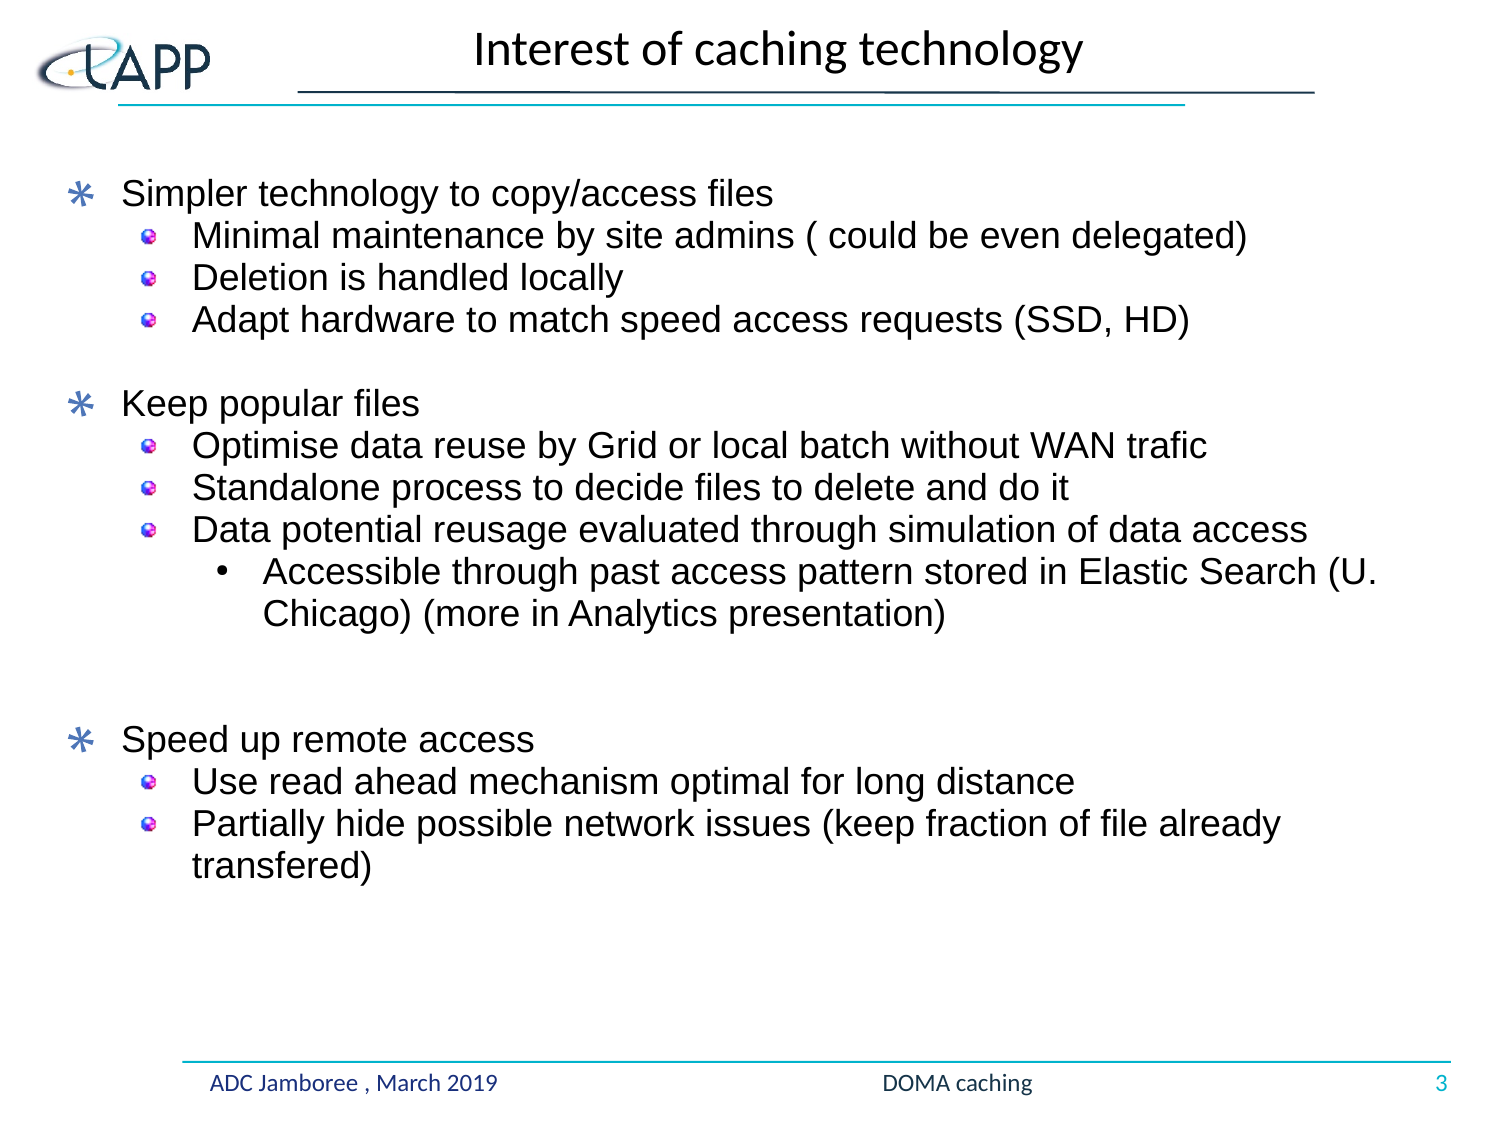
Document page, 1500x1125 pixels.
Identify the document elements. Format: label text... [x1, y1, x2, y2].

title Interest of caching technology [269, 8, 1111, 83]
text_box ADC Jamboree , March 2019 [194, 1058, 628, 1111]
text_box Simpler technology to copy/access files Minimal maintenance by site admins ( could be even delegated) Deletion is handled locally Adapt hardware to match speed access requests (SSD, HD) Keep popular files Optimise data reuse by Grid or local batch without WAN trafic Standalone process to decide files to delete and do it Data potential reusage evaluated through simulation of data access Accessible through past access pattern stored in Elastic Search (U. Chicago) (more in Analytics presentation) Speed up remote access Use read ahead mechanism optimal for long distance Partially hide possible network issues (keep fraction of file already transfered) [35, 165, 1418, 1062]
text_box DOMA caching [704, 1058, 1211, 1111]
picture [32, 33, 210, 93]
slide_number 1 [1293, 1058, 1463, 1111]
